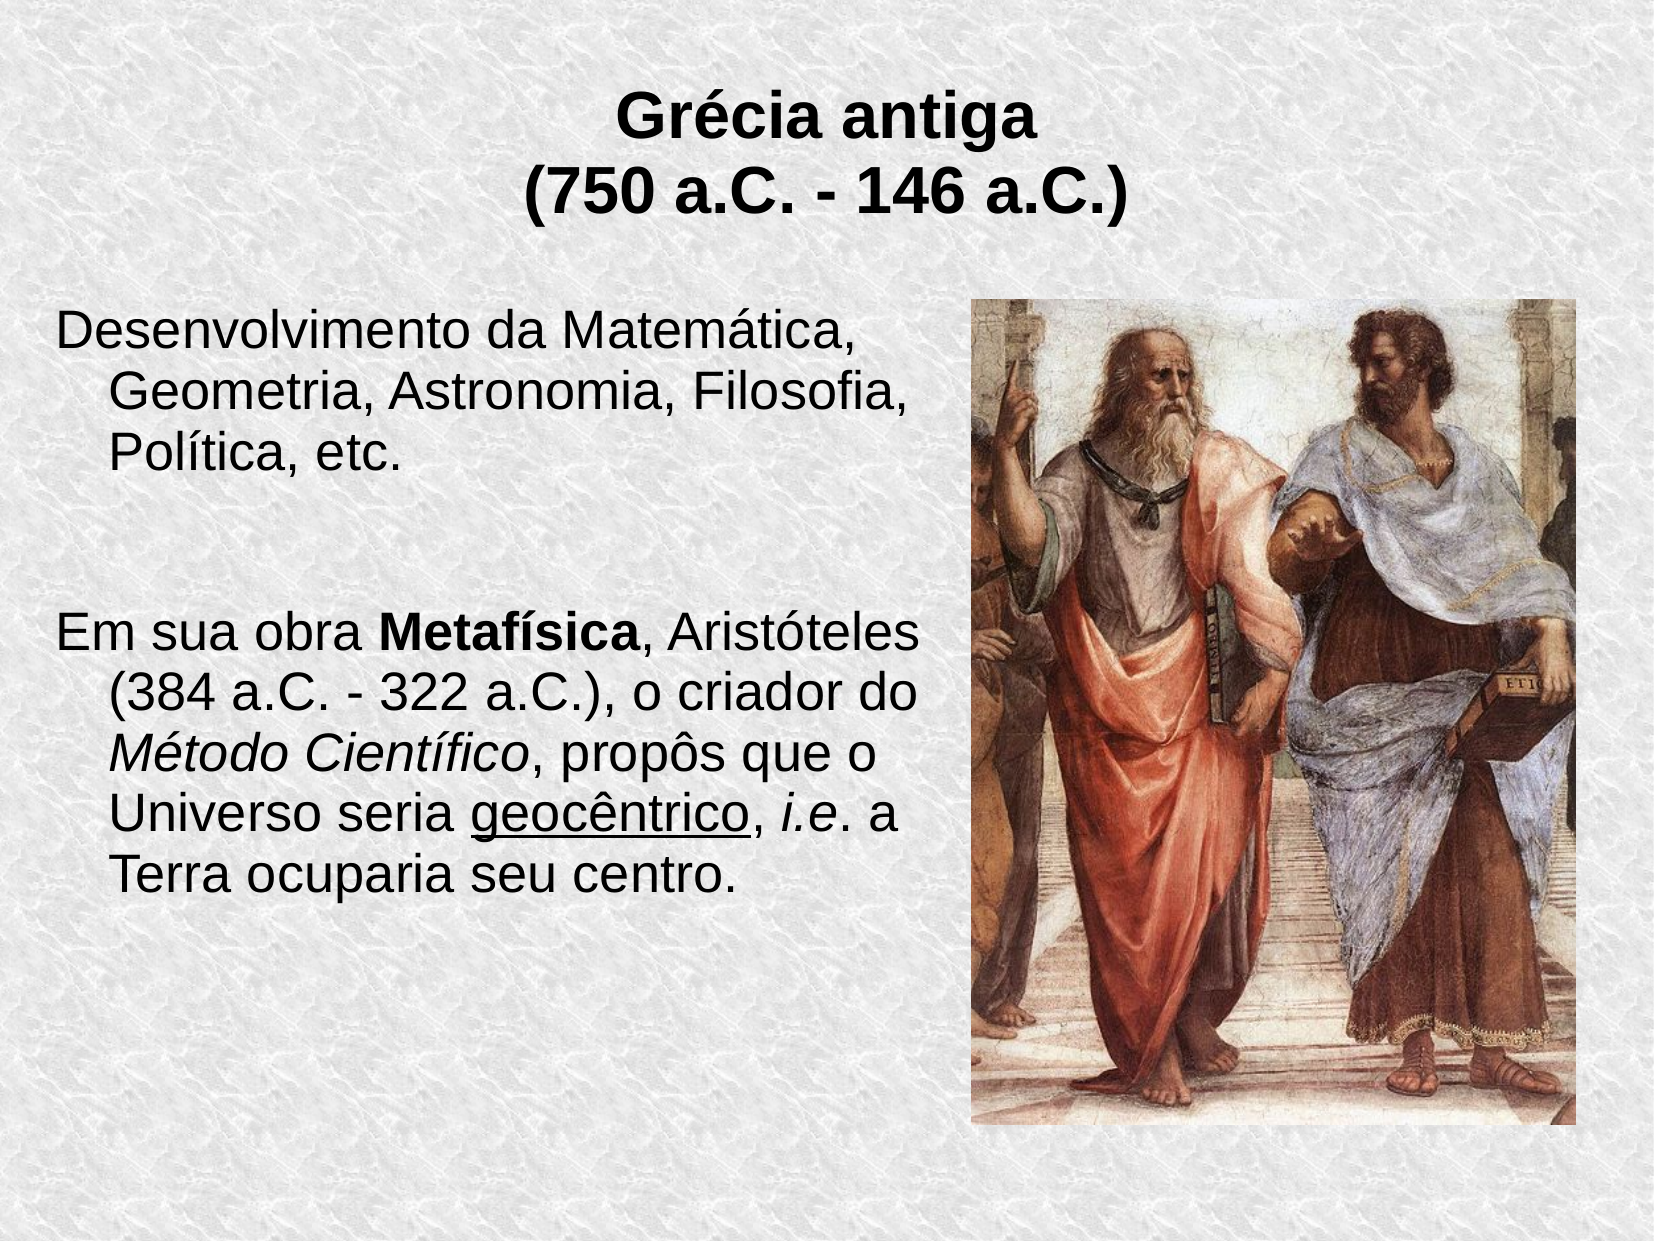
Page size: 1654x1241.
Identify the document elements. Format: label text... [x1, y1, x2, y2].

title Grécia antiga (750 a.C. - 146 a.C.) [82, 49, 1571, 257]
chart [845, 290, 1572, 1109]
list Desenvolvimento da Matemática, Geometria, Astronomia, Filosofia, Política, etc. Em sua obra Metafísica, Aristóteles (384 a.C. - 322 a.C.), o criador do Método Científico, propôs que o Universo seria geocêntrico, i.e. a Terra ocuparia seu centro. [37, 300, 938, 1119]
picture [0, 0, 1654, 1241]
